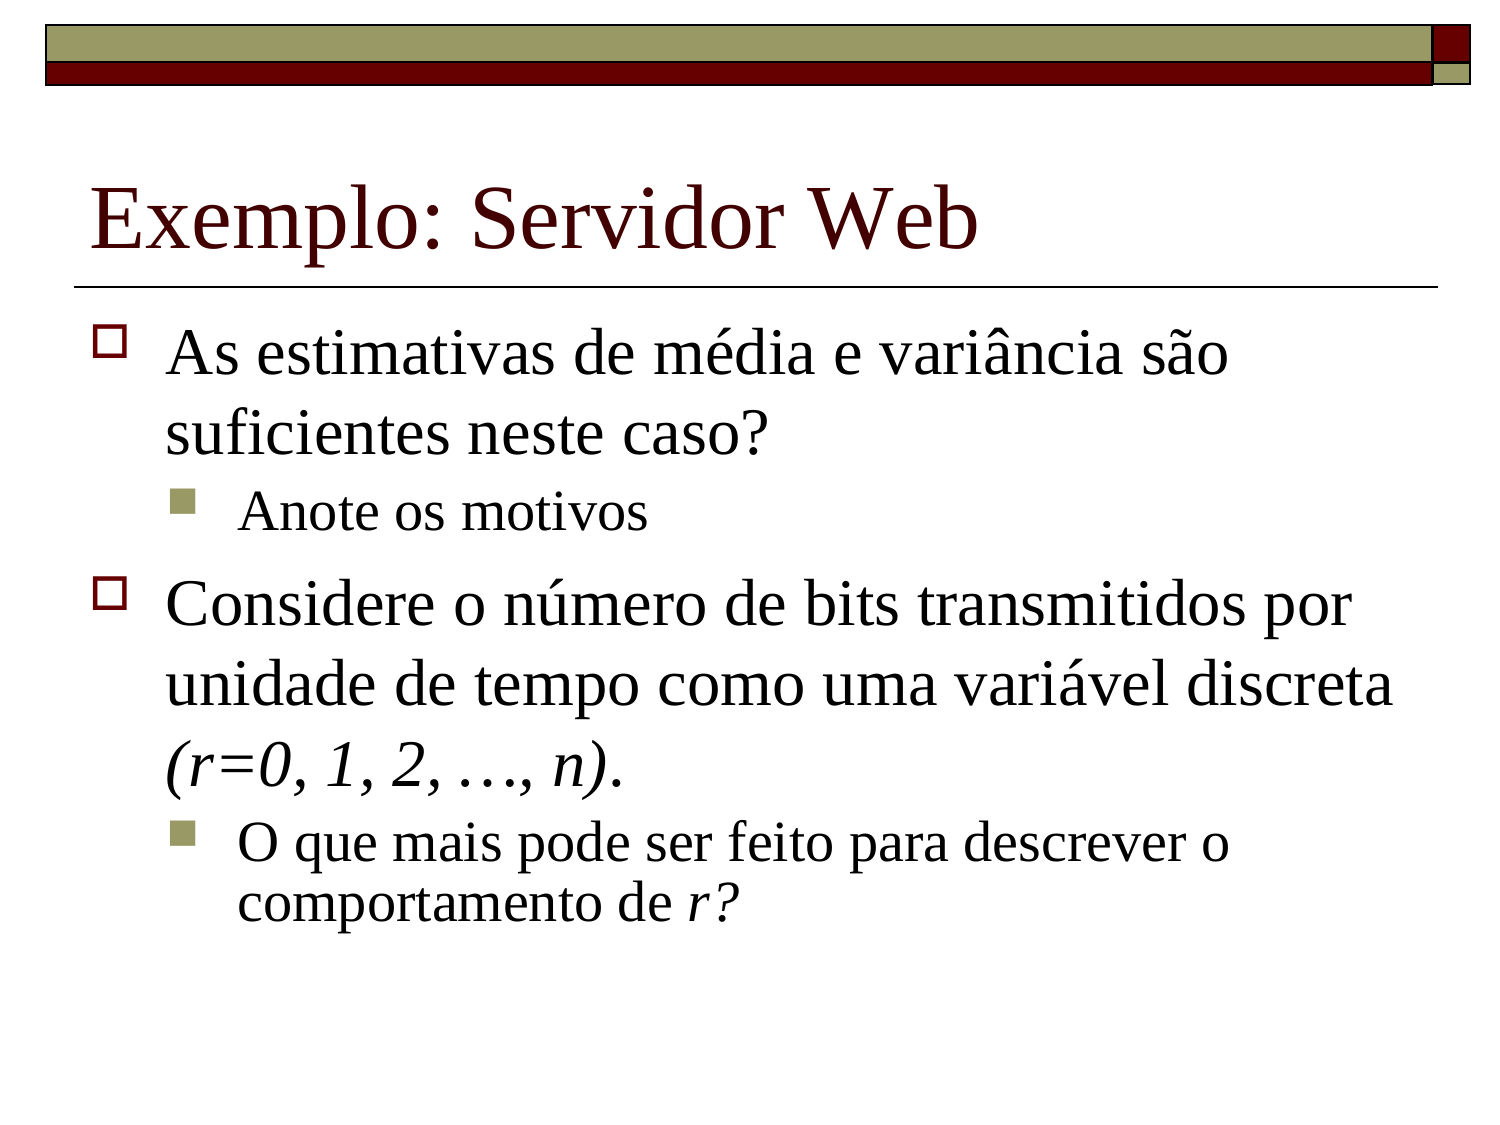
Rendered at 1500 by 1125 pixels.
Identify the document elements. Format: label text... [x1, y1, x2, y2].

title Exemplo: Servidor Web [75, 87, 1426, 275]
list As estimativas de média e variância são suficientes neste caso? Anote os motivos Considere o número de bits transmitidos por unidade de tempo como uma variável discreta (r=0, 1, 2, …, n). O que mais pode ser feito para descrever o comportamento de r? [75, 299, 1426, 1091]
